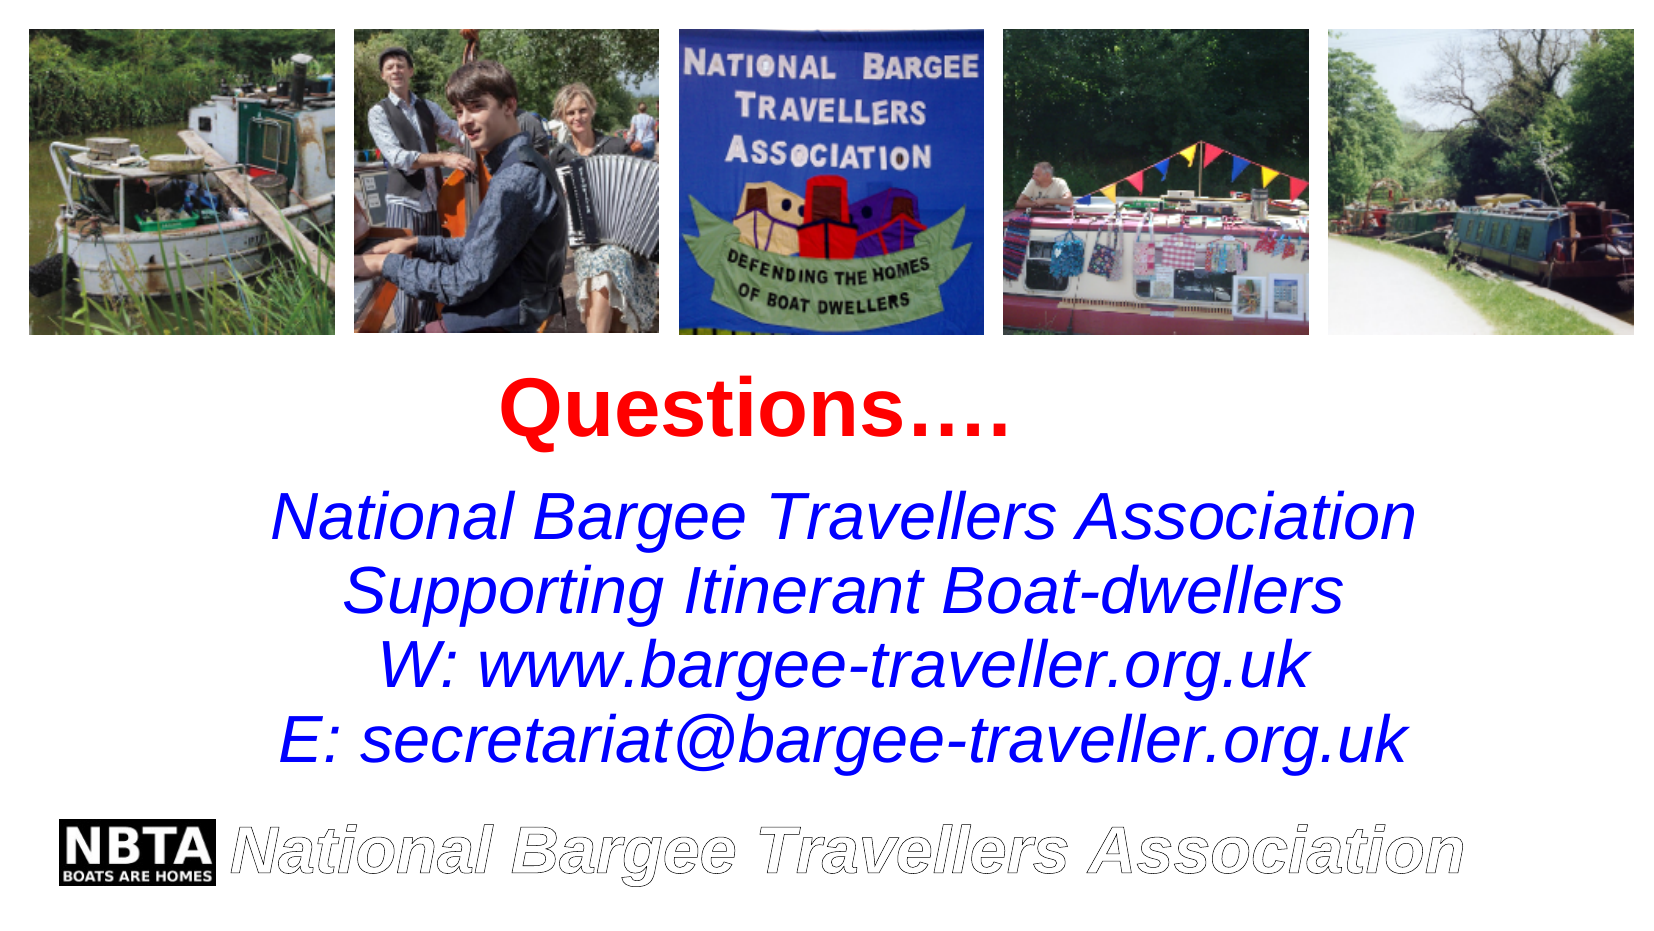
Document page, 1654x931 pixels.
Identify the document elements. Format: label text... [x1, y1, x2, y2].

picture [1003, 29, 1309, 335]
picture [679, 29, 984, 335]
picture [354, 29, 659, 333]
picture [59, 819, 214, 886]
text_box Questions…. [484, 354, 1064, 463]
text_box National Bargee Travellers Association [214, 806, 1531, 907]
picture [29, 29, 335, 335]
text_box National Bargee Travellers Association Supporting Itinerant Boat-dwellers W: www.bargee-traveller.org.uk E: secretariat@bargee-traveller.org.uk [141, 472, 1548, 792]
picture [1328, 29, 1634, 335]
